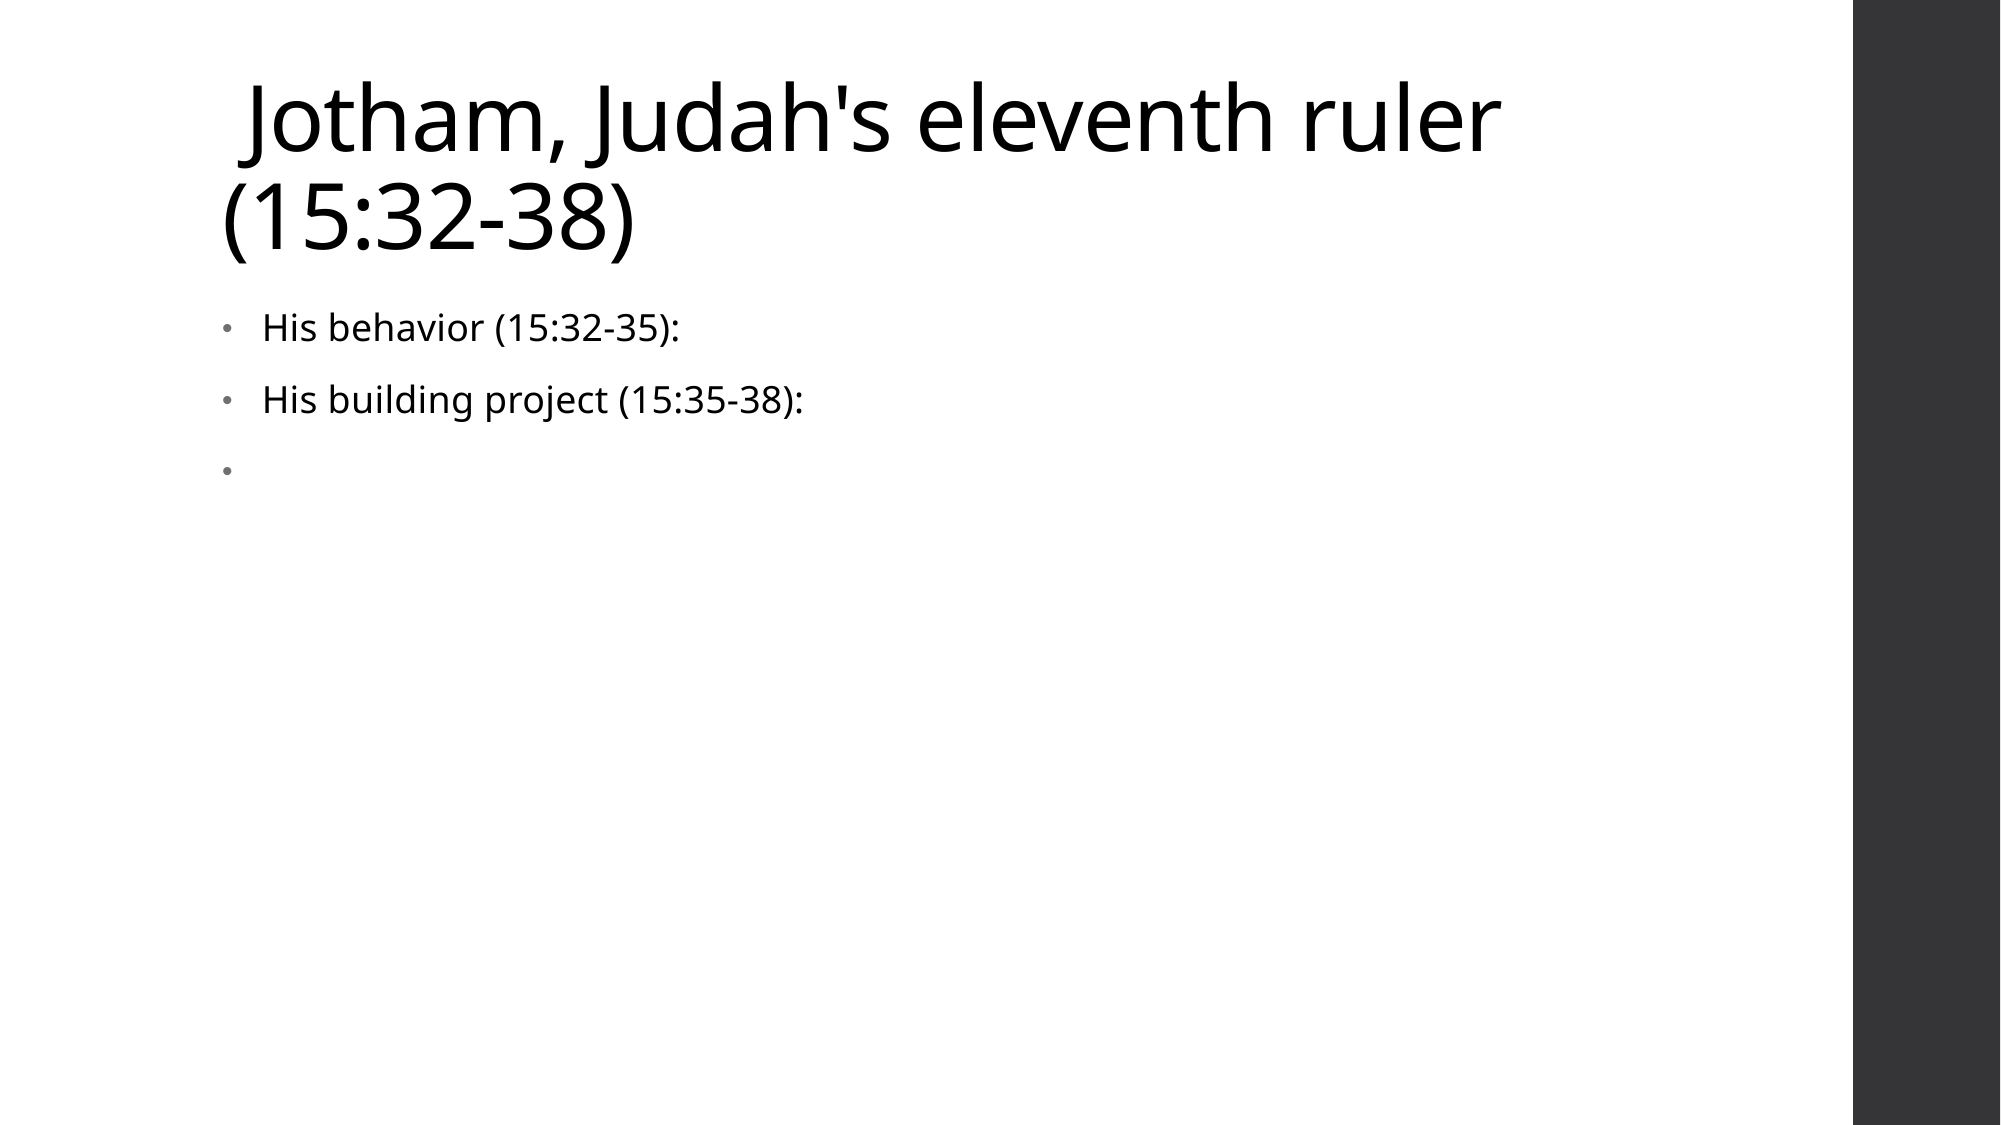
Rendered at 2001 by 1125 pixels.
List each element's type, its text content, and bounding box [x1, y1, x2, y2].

list His behavior (15:32-35): His building project (15:35-38): [206, 299, 1617, 1014]
title Jotham, Judah's eleventh ruler (15:32-38) [206, 60, 1797, 278]
